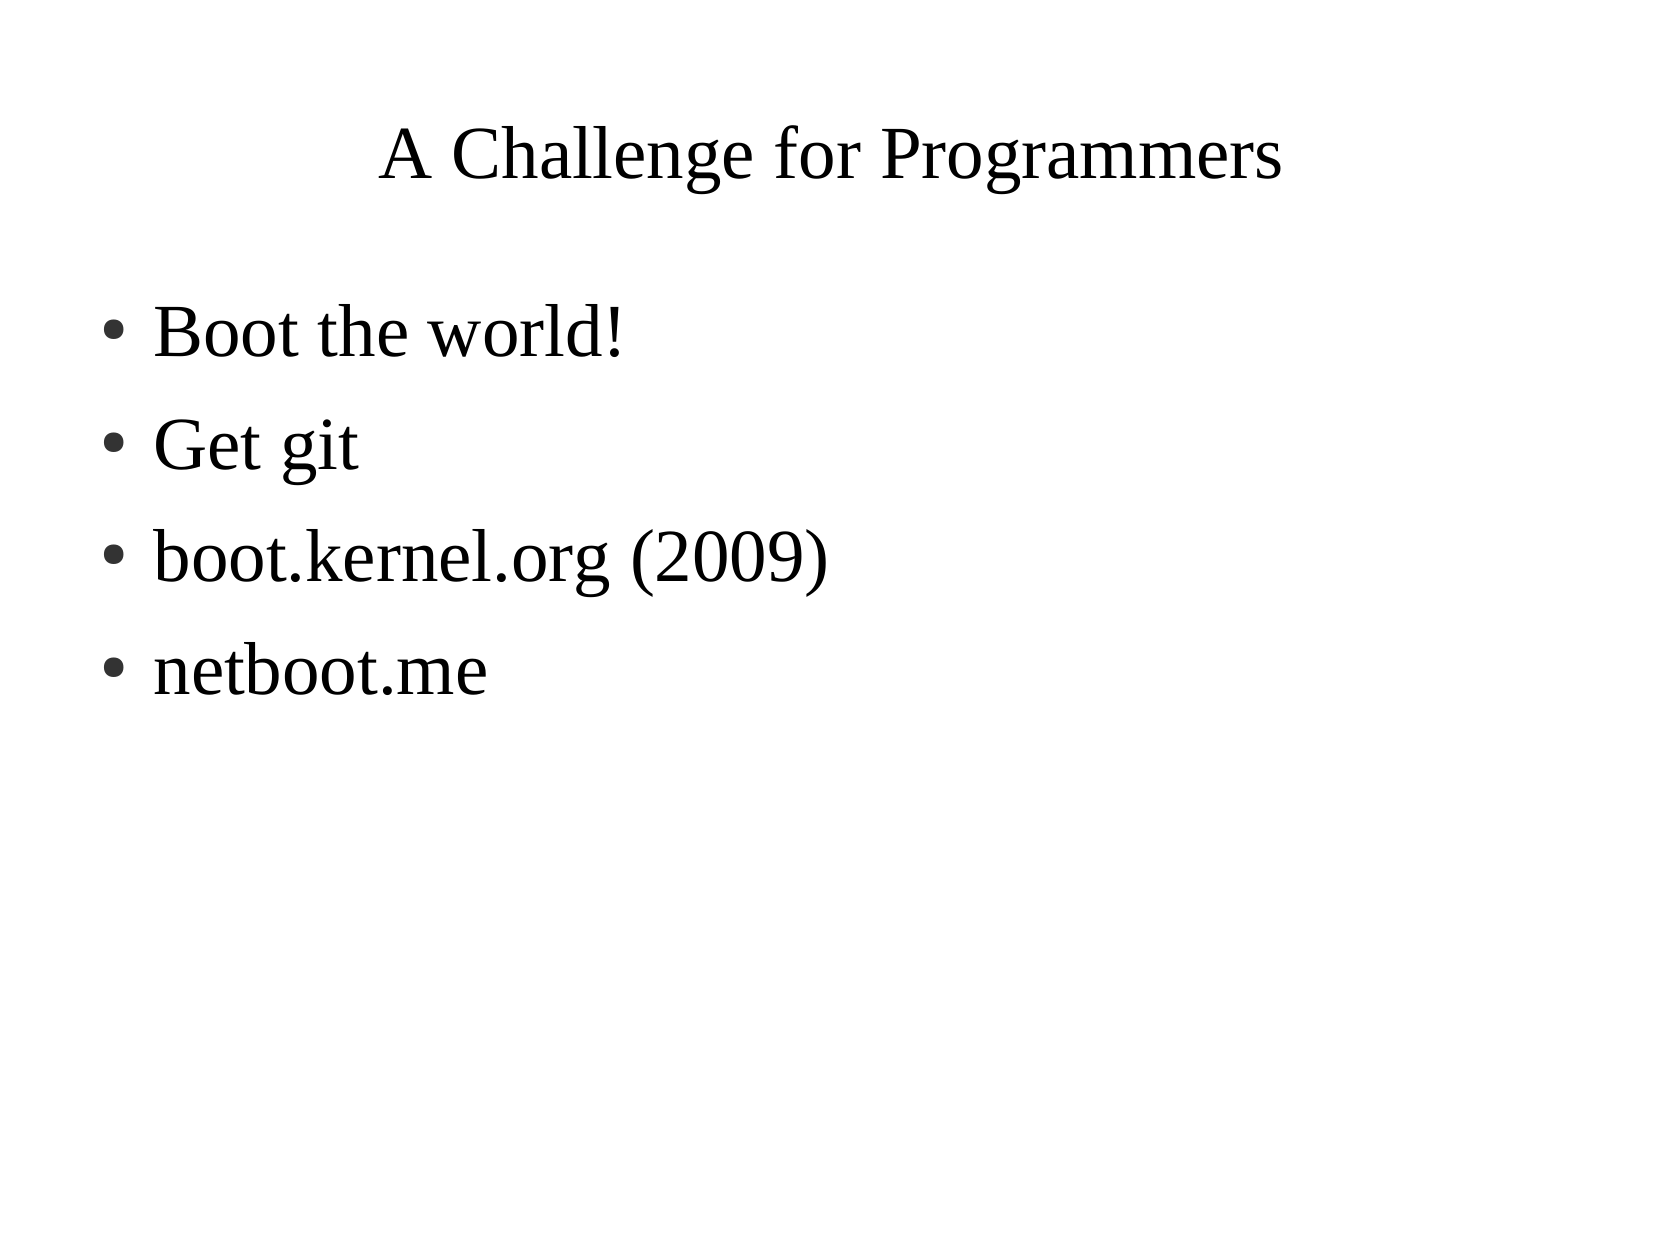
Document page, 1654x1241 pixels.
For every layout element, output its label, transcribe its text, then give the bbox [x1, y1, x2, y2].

list Boot the world! Get git boot.kernel.org (2009) netboot.me [82, 290, 1571, 1094]
title A Challenge for Programmers [82, 49, 1571, 257]
